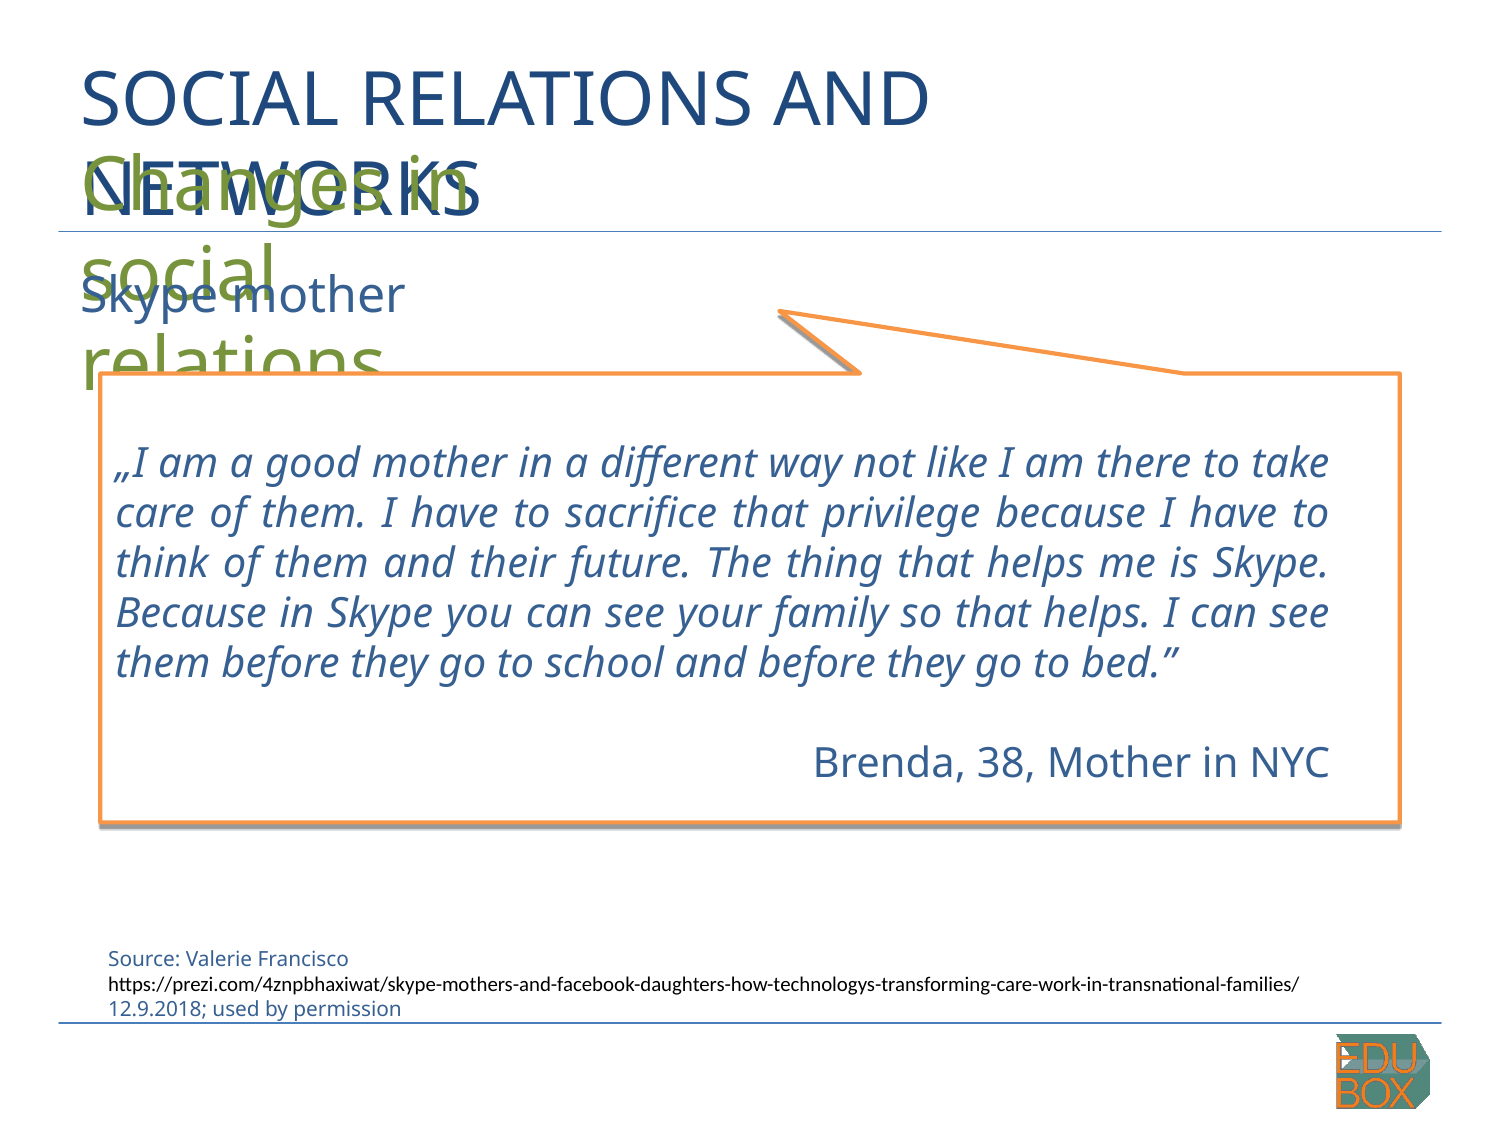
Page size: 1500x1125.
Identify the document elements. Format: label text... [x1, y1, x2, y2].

text_box „I am a good mother in a different way not like I am there to take care of them. I have to sacrifice that privilege because I have to think of them and their future. The thing that helps me is Skype. Because in Skype you can see your family so that helps. I can see them before they go to school and before they go to bed.” Brenda, 38, Mother in NYC [100, 332, 1400, 823]
picture [1328, 1029, 1437, 1114]
list Changes in social relations [64, 127, 1040, 247]
text_box Skype mother [64, 255, 1414, 332]
title SOCIAL RELATIONS AND NETWORKS [64, 42, 1447, 153]
text_box Source: Valerie Francisco https://prezi.com/4znpbhaxiwat/skype-mothers-and-facebook-daughters-how-technologys-transforming-care-work-in-transnational-families/ 12.9.2018; used by permission [93, 937, 1500, 1029]
